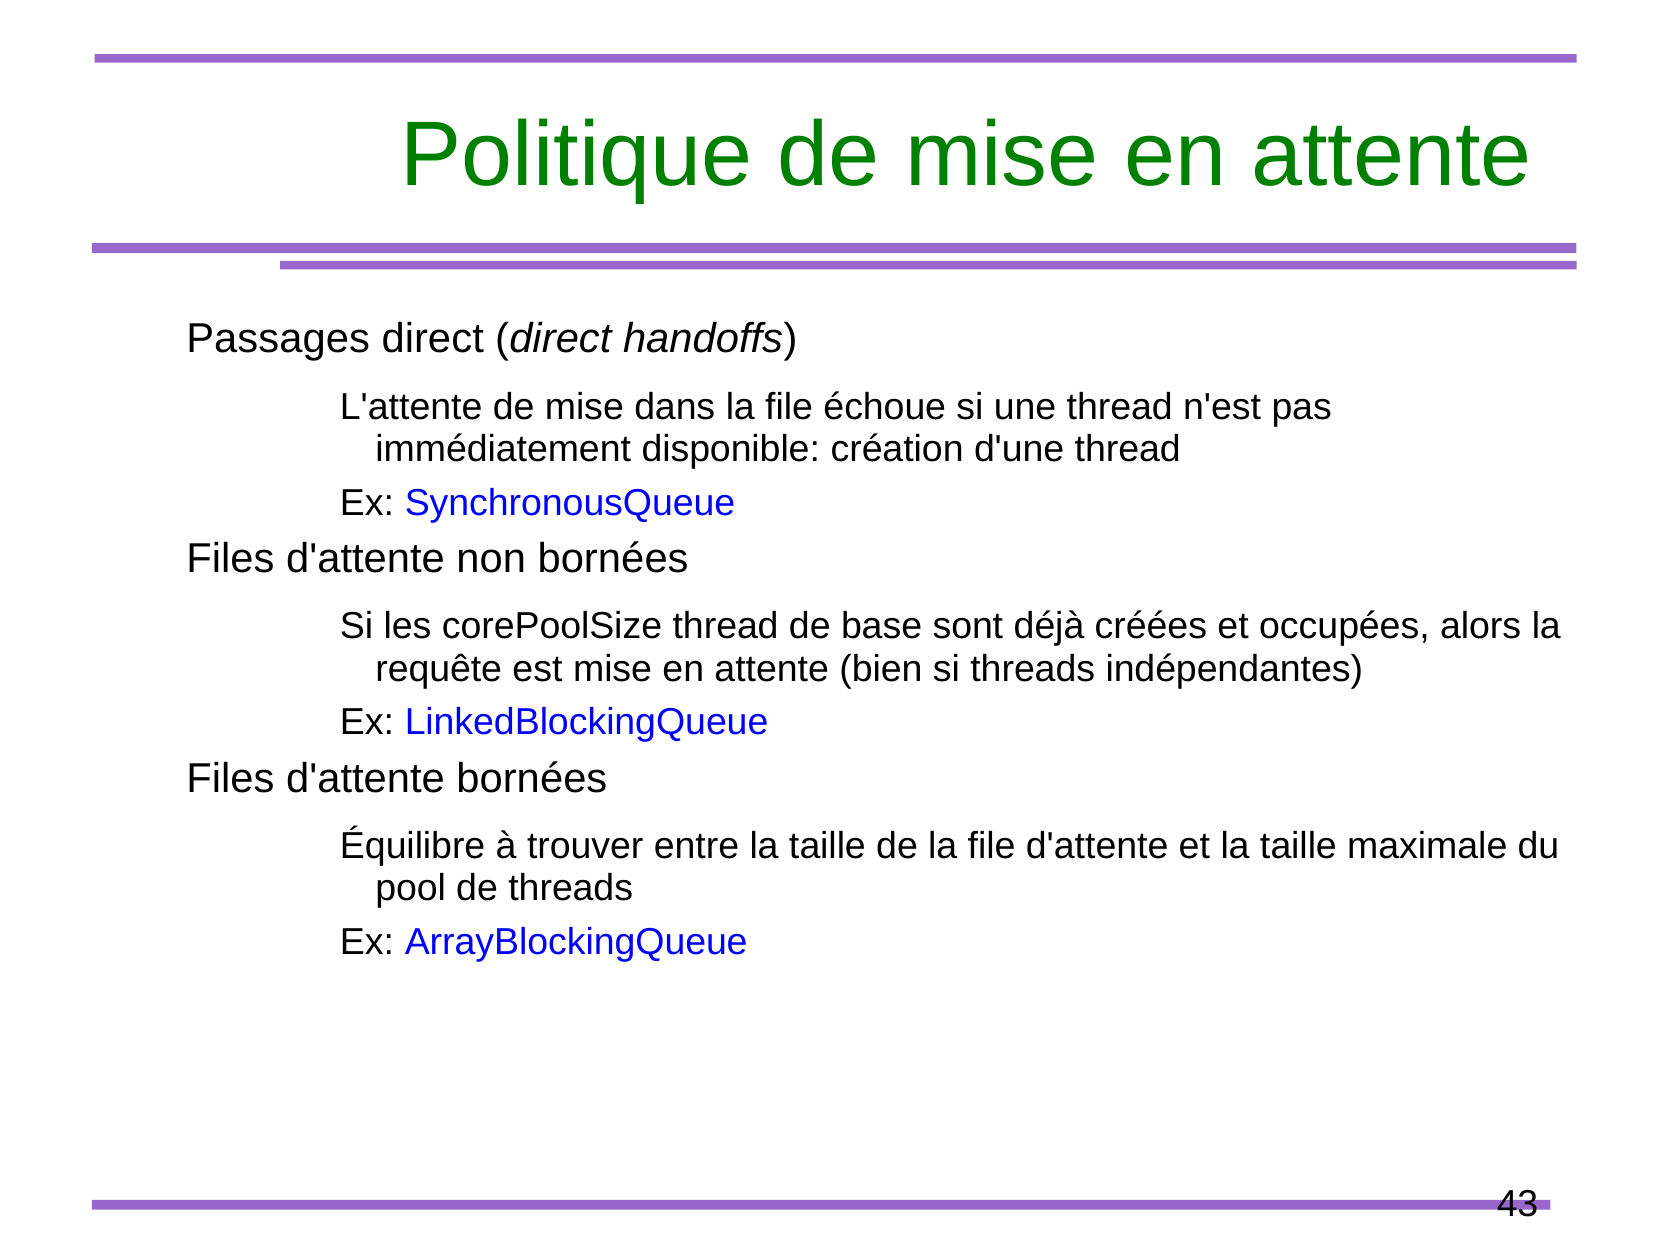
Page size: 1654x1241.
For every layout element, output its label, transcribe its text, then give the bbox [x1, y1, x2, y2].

title Politique de mise en attente [121, 49, 1534, 257]
list Passages direct (direct handoffs) L'attente de mise dans la file échoue si une thread n'est pas immédiatement disponible: création d'une thread Ex: SynchronousQueue Files d'attente non bornées Si les corePoolSize thread de base sont déjà créées et occupées, alors la requête est mise en attente (bien si threads indépendantes) Ex: LinkedBlockingQueue Files d'attente bornées Équilibre à trouver entre la taille de la file d'attente et la taille maximale du pool de threads Ex: ArrayBlockingQueue [92, 315, 1563, 1163]
